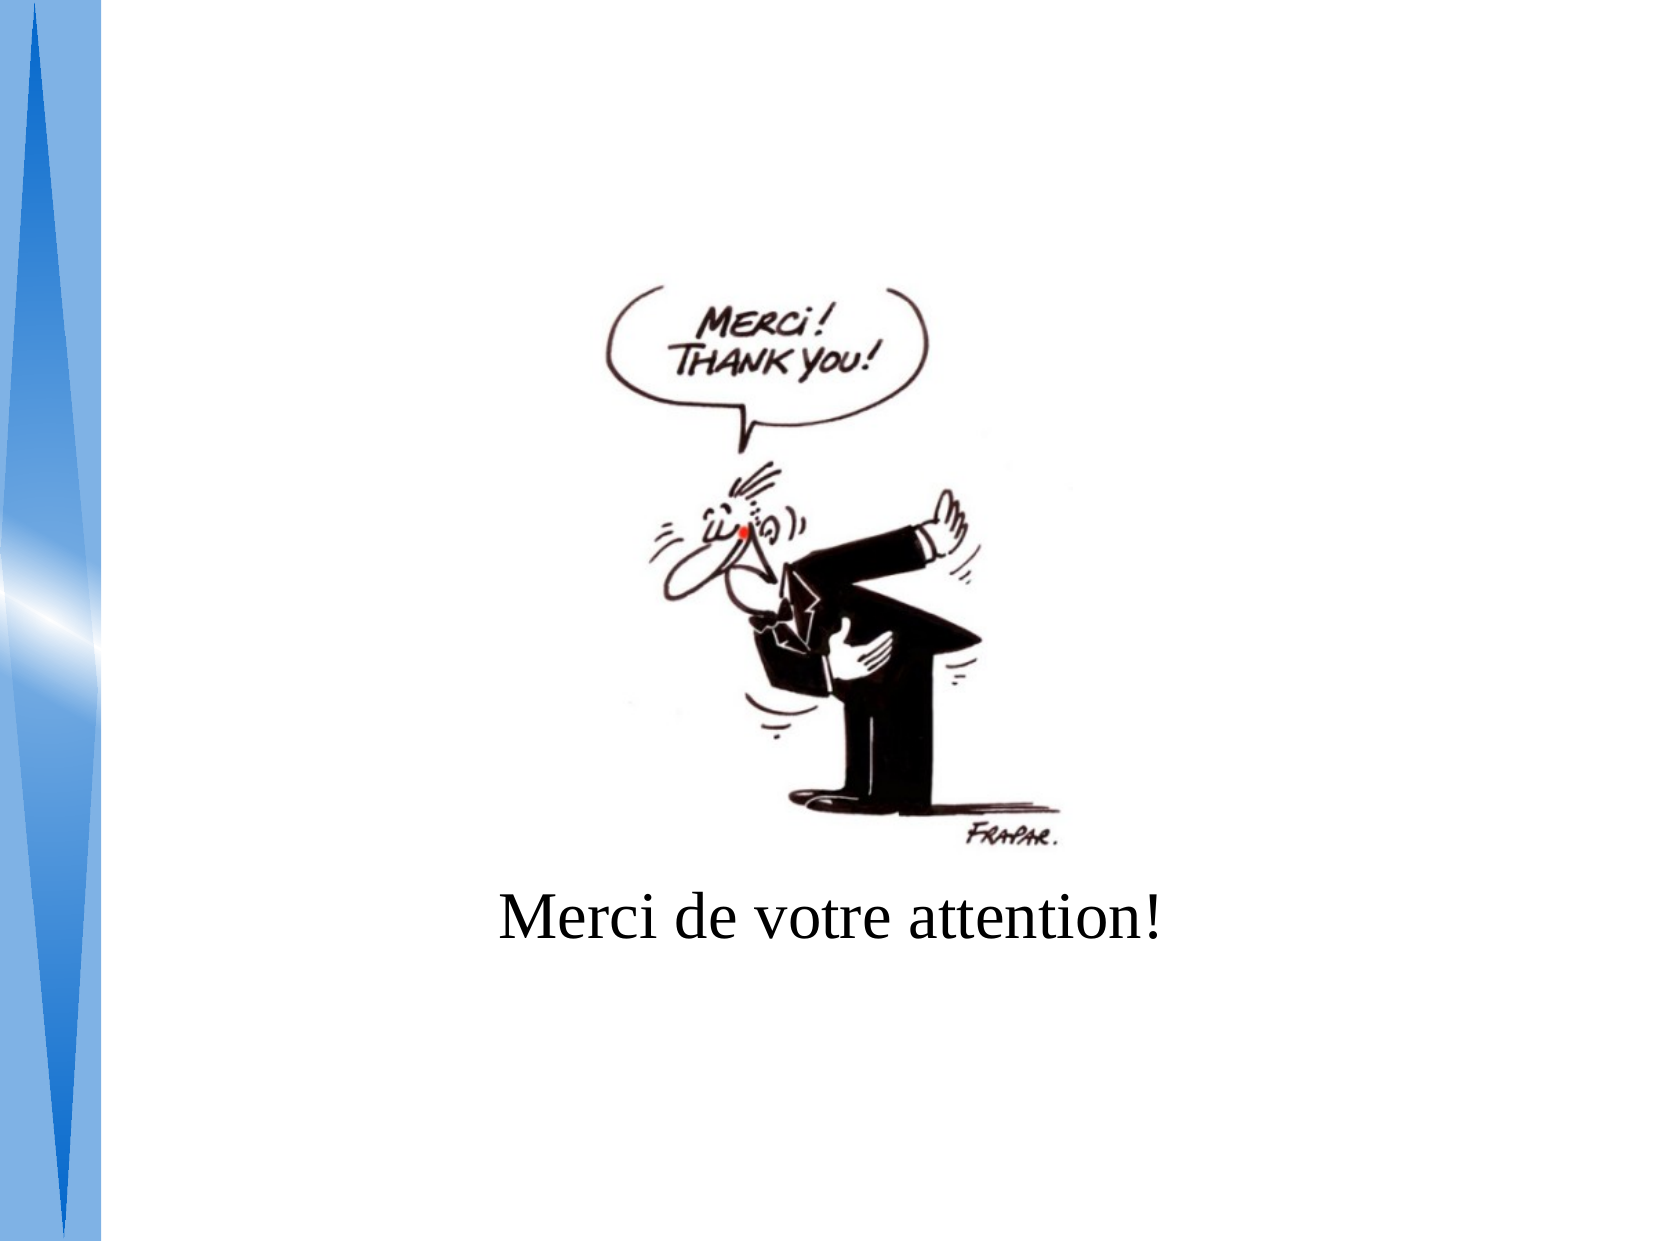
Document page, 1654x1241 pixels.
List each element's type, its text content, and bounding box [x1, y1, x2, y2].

subtitle Merci de votre attention! [138, 91, 1527, 1149]
picture [590, 273, 1073, 857]
